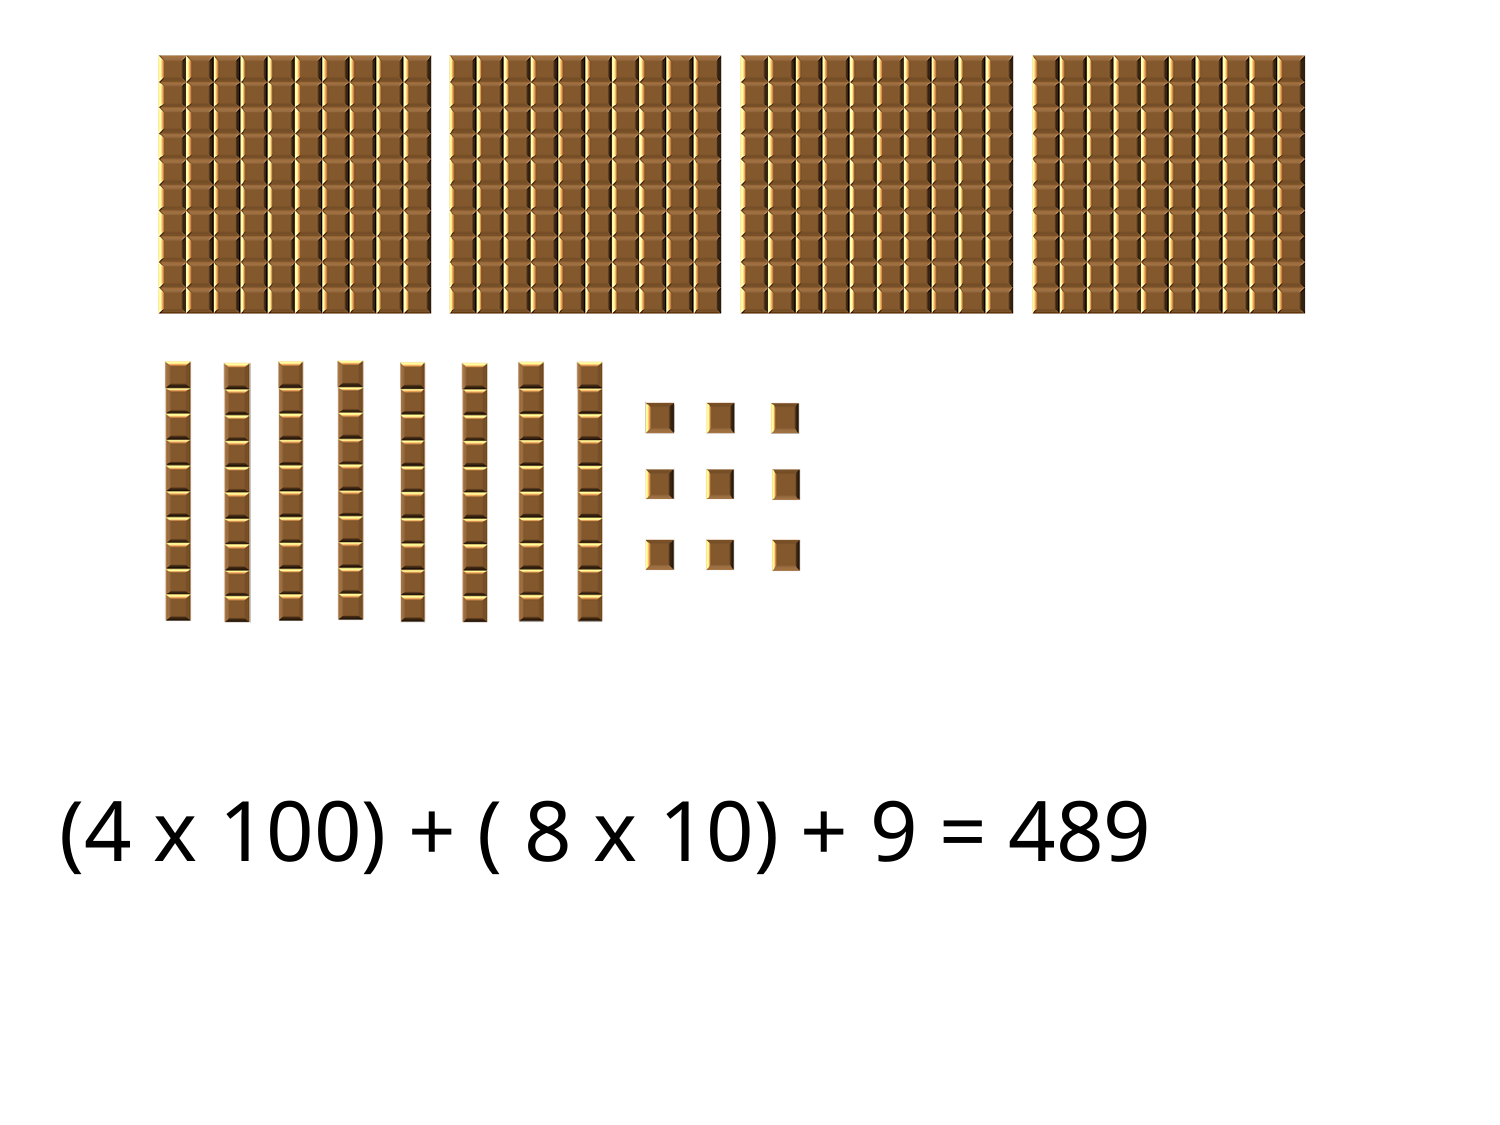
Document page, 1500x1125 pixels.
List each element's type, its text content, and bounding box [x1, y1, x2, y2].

picture [157, 54, 1306, 623]
text_box (4 x 100) + ( 8 x 10) + 9 = 489 [44, 771, 1167, 886]
